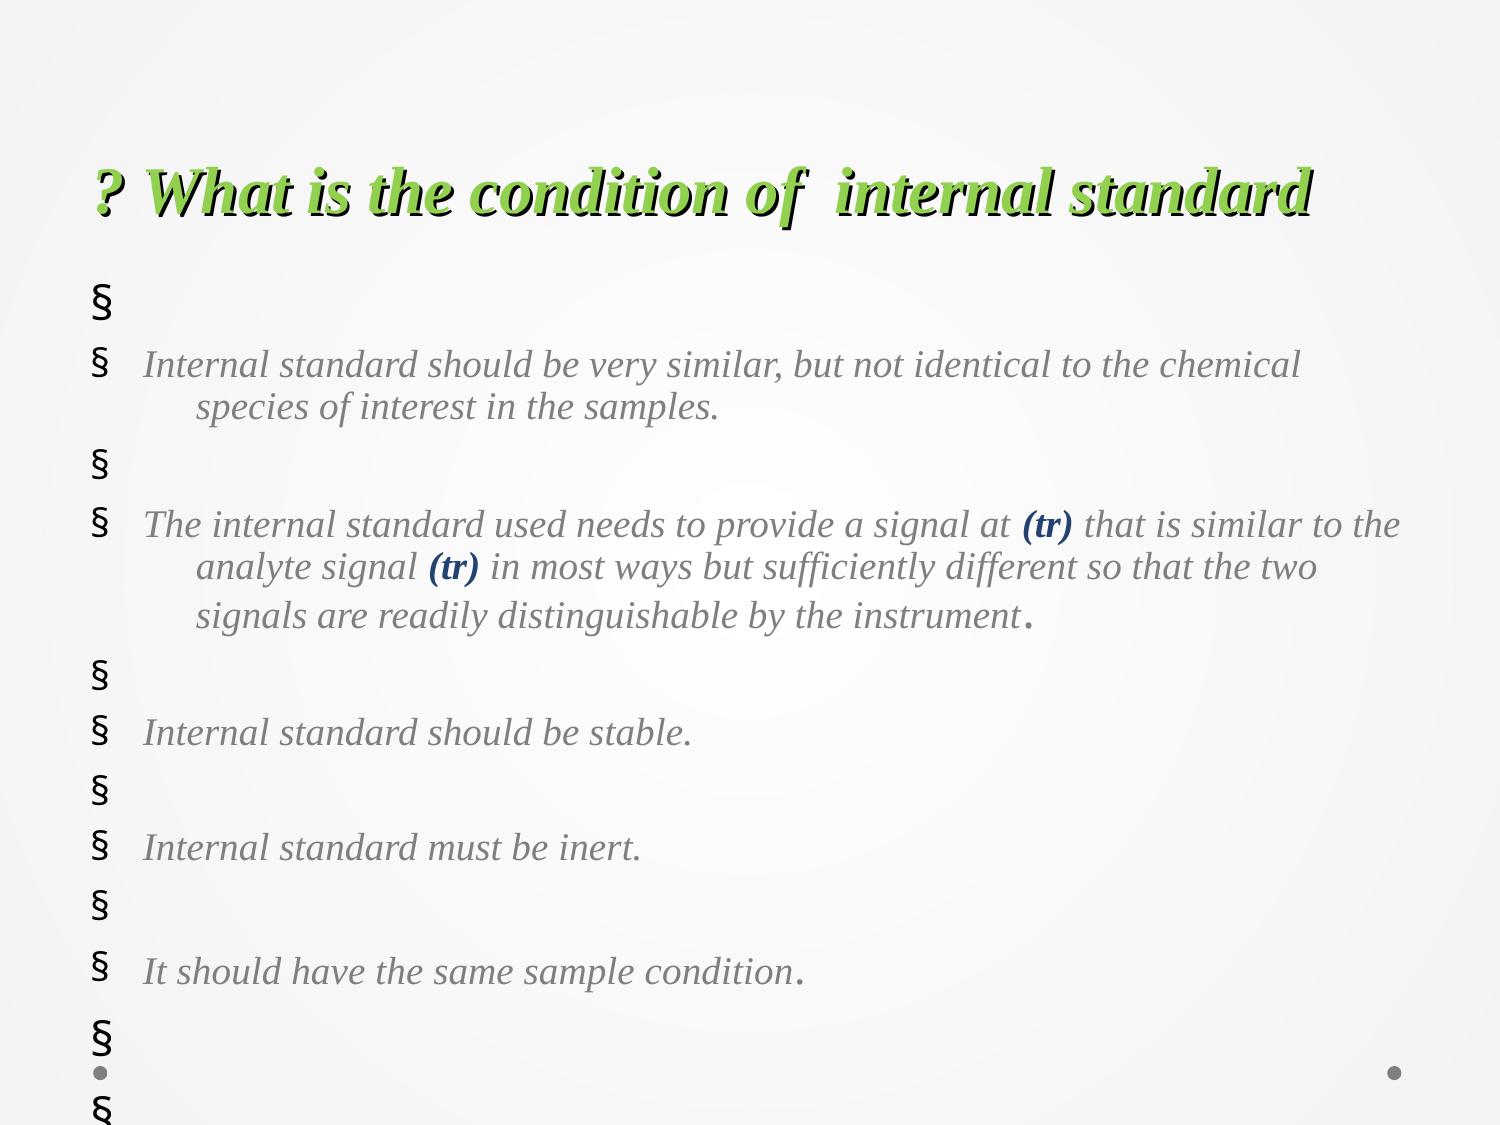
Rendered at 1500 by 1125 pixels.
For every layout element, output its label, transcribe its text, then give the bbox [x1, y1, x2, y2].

list Internal standard should be very similar, but not identical to the chemical species of interest in the samples. The internal standard used needs to provide a signal at (tr) that is similar to the analyte signal (tr) in most ways but sufficiently different so that the two signals are readily distinguishable by the instrument. Internal standard should be stable. Internal standard must be inert. It should have the same sample condition. [75, 262, 1426, 1005]
title What is the condition of internal standard ? [76, 54, 1427, 235]
